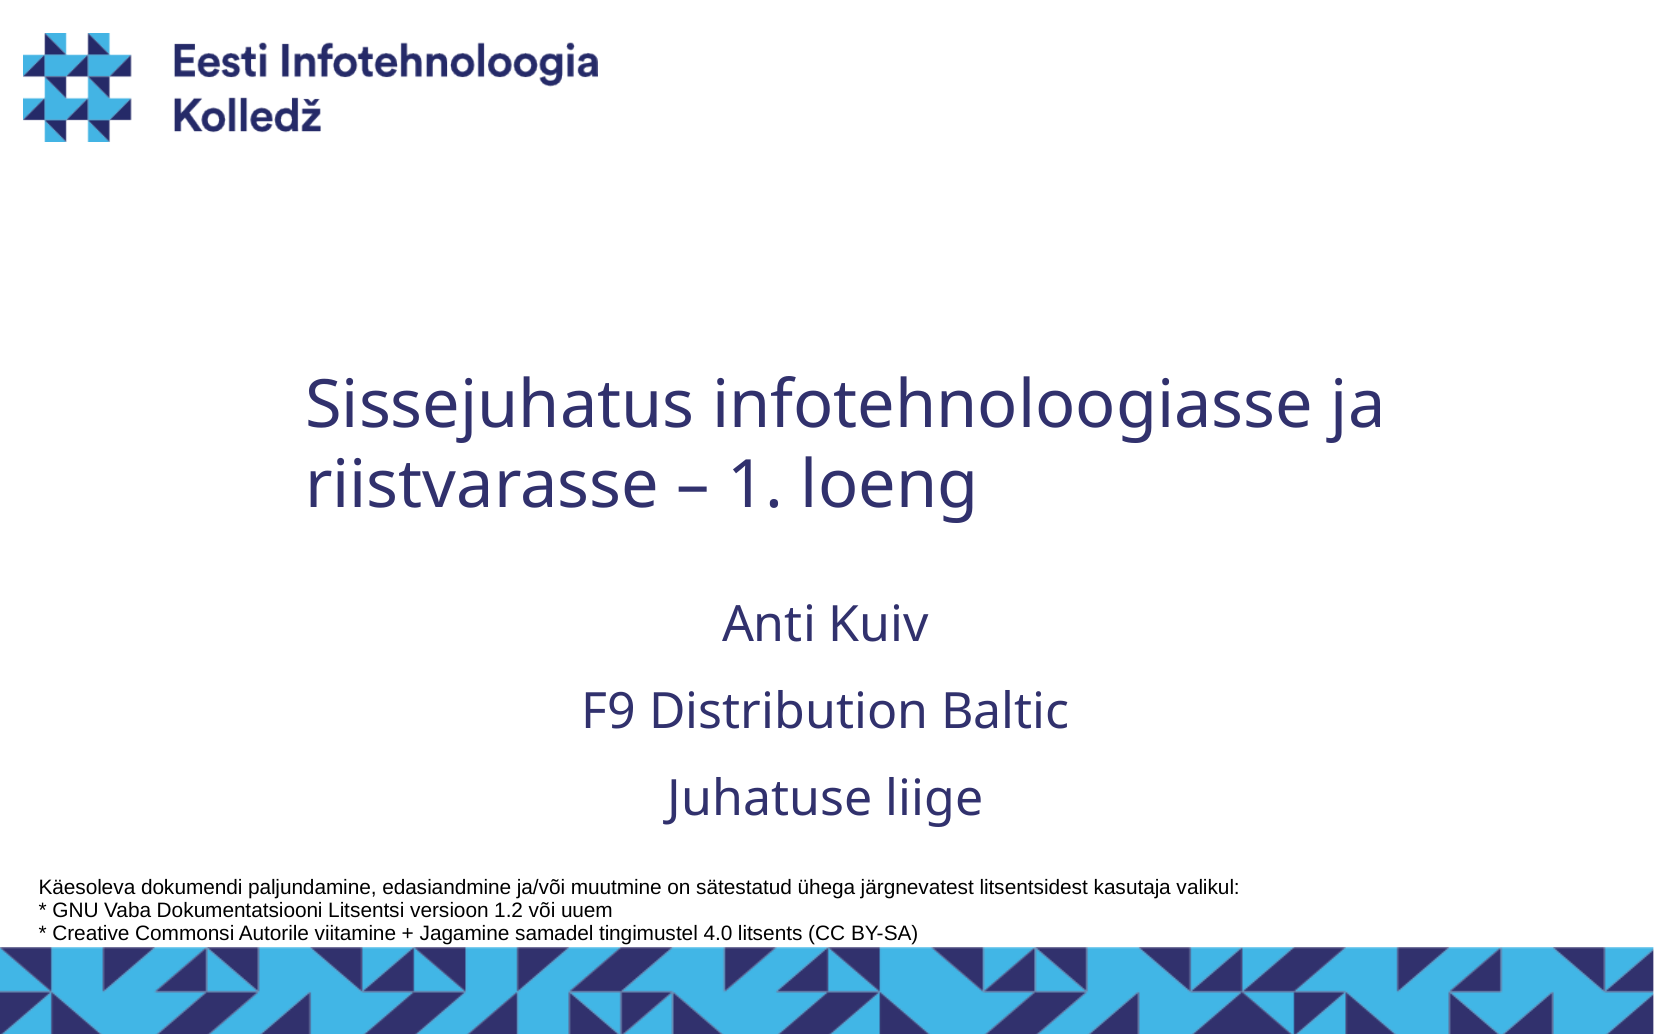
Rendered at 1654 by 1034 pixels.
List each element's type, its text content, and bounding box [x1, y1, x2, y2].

subtitle Anti Kuiv F9 Distribution Baltic Juhatuse liige [258, 591, 1394, 724]
text_box Käesoleva dokumendi paljundamine, edasiandmine ja/või muutmine on sätestatud ühega järgnevatest litsentsidest kasutaja valikul: * GNU Vaba Dokumentatsiooni Litsentsi versioon 1.2 või uuem * Creative Commonsi Autorile viitamine + Jagamine samadel tingimustel 4.0 litsents (CC BY-SA) [23, 868, 1530, 953]
picture [23, 33, 598, 142]
title Sissejuhatus infotehnoloogiasse ja riistvarasse – 1. loeng [305, 346, 1441, 535]
